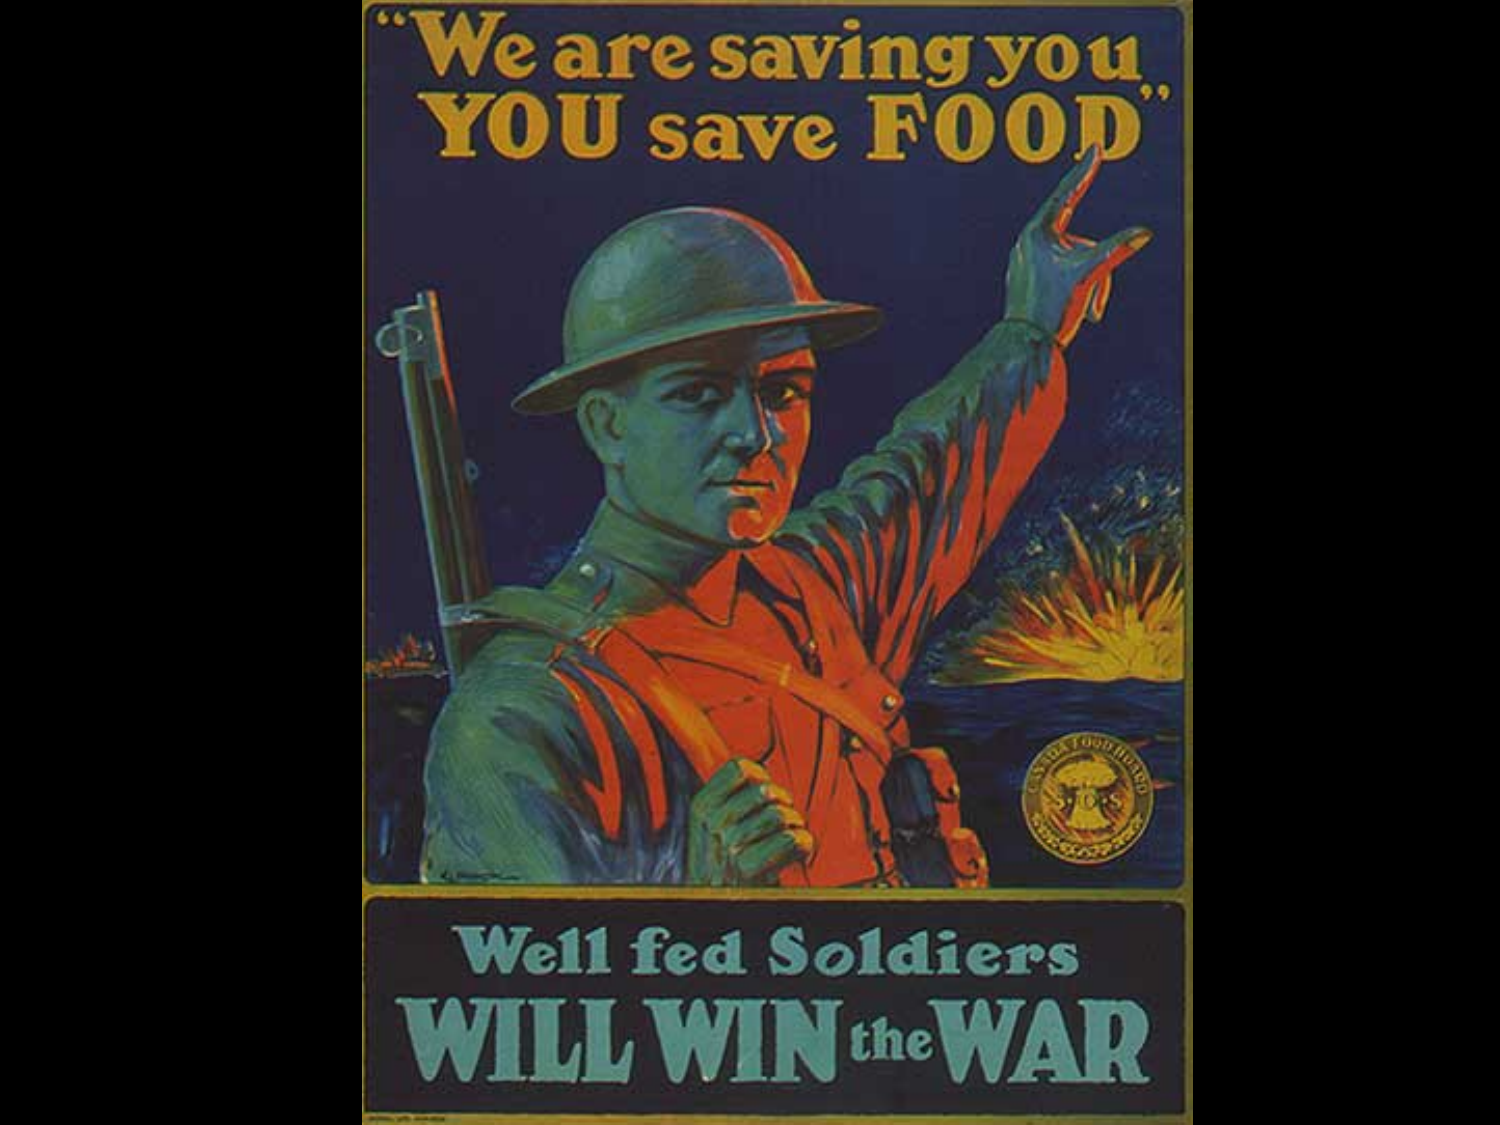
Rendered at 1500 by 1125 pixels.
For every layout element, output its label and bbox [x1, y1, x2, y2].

picture [362, 0, 1193, 1125]
